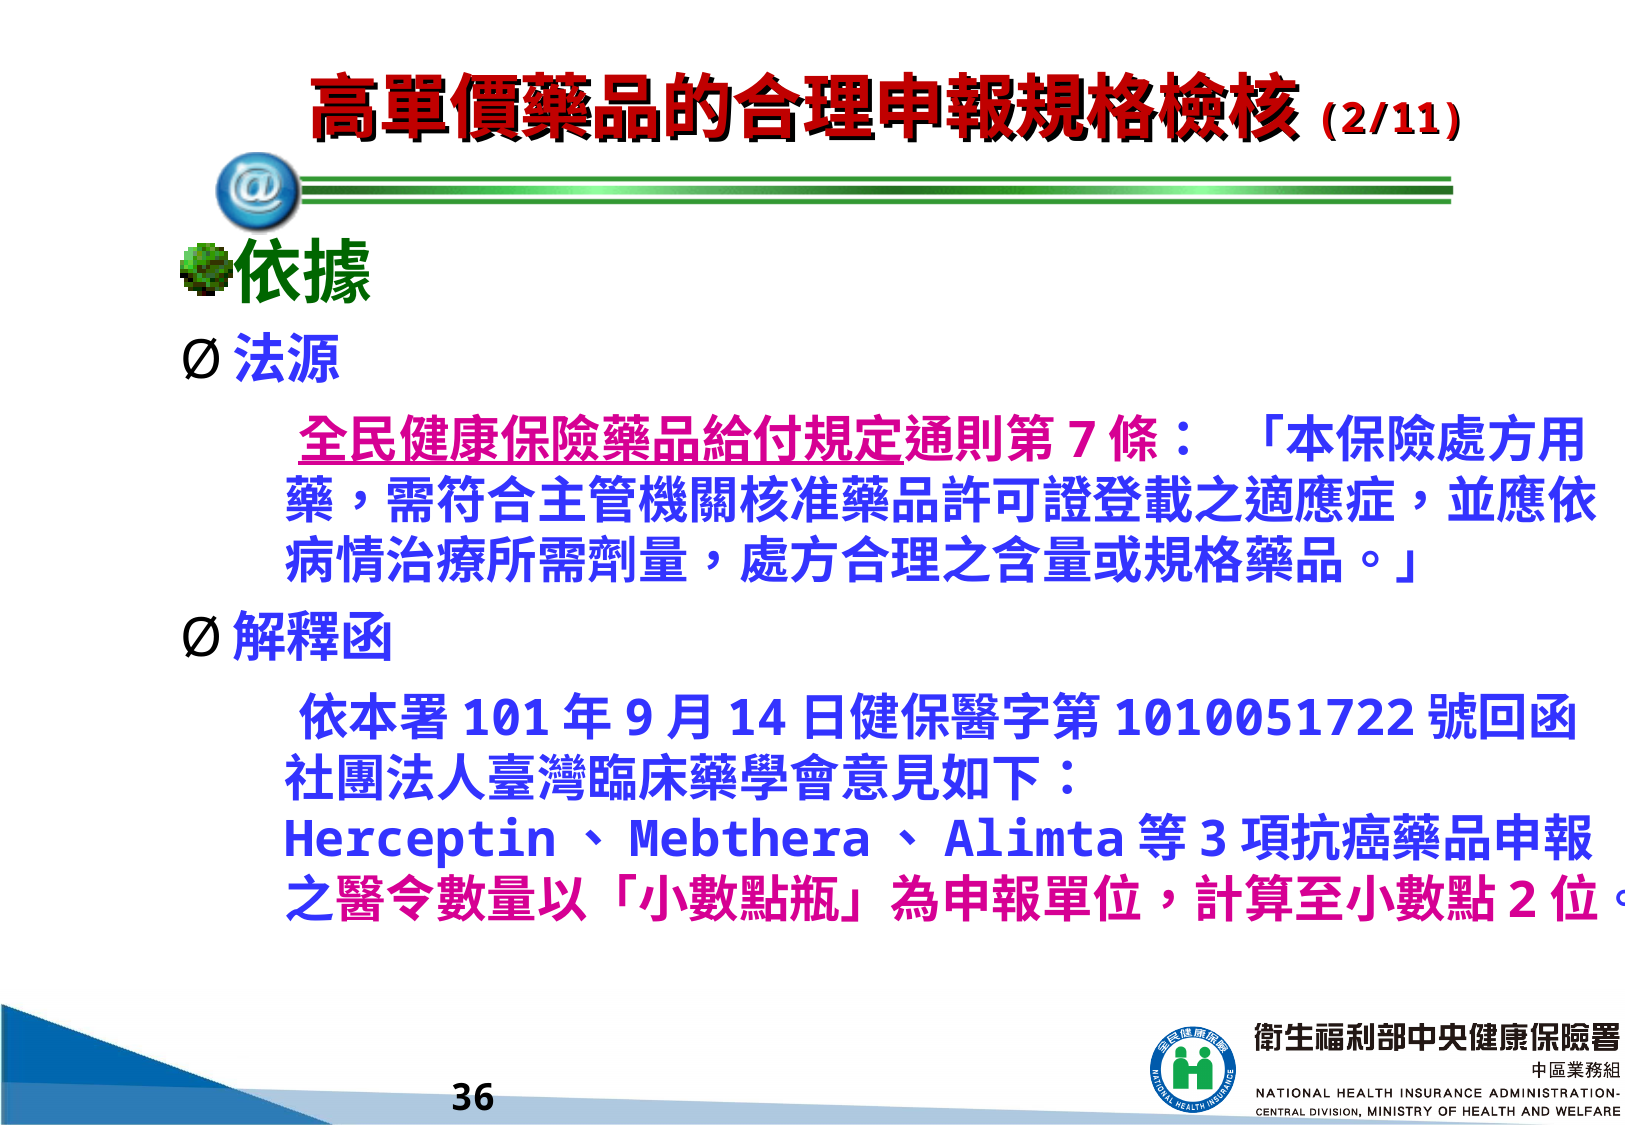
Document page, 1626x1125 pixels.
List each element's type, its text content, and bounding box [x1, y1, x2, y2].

text_box [435, 1065, 815, 1125]
list 依據 法源 全民健康保險藥品給付規定通則第7條： 「本保險處方用藥，需符合主管機關核准藥品許可證登載之適應症，並應依病情治療所需劑量，處方合理之含量或規格藥品。」 解釋函 依本署101年9月14日健保醫字第1010051722號回函社團法人臺灣臨床藥學會意見如下：Herceptin、Mebthera、Alimta等3項抗癌藥品申報之醫令數量以「小數點瓶」為申報單位，計算至小數點2位。 [165, 220, 1625, 986]
title 高單價藥品的合理申報規格檢核(2/11) [292, 10, 1562, 198]
